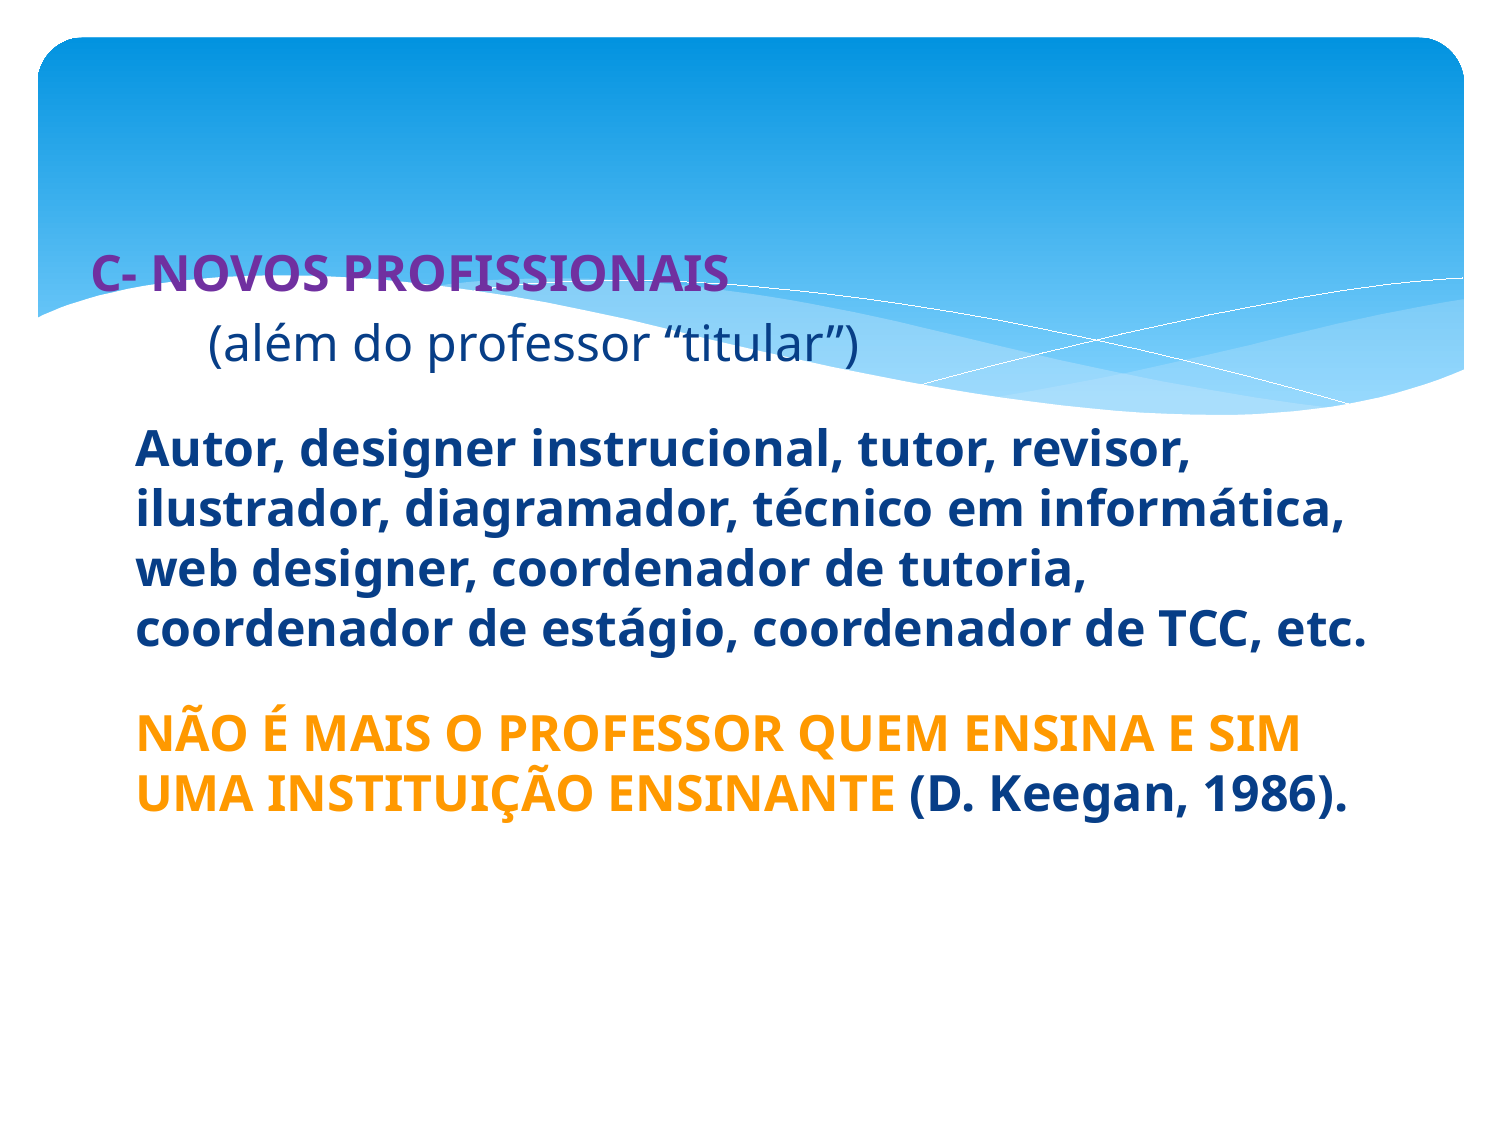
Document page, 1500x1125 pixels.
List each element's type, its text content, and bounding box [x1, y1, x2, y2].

list C- NOVOS PROFISSIONAIS (além do professor “titular”) Autor, designer instrucional, tutor, revisor, ilustrador, diagramador, técnico em informática, web designer, coordenador de tutoria, coordenador de estágio, coordenador de TCC, etc. NÃO É MAIS O PROFESSOR QUEM ENSINA E SIM UMA INSTITUIÇÃO ENSINANTE (D. Keegan, 1986). [75, 93, 1425, 1055]
